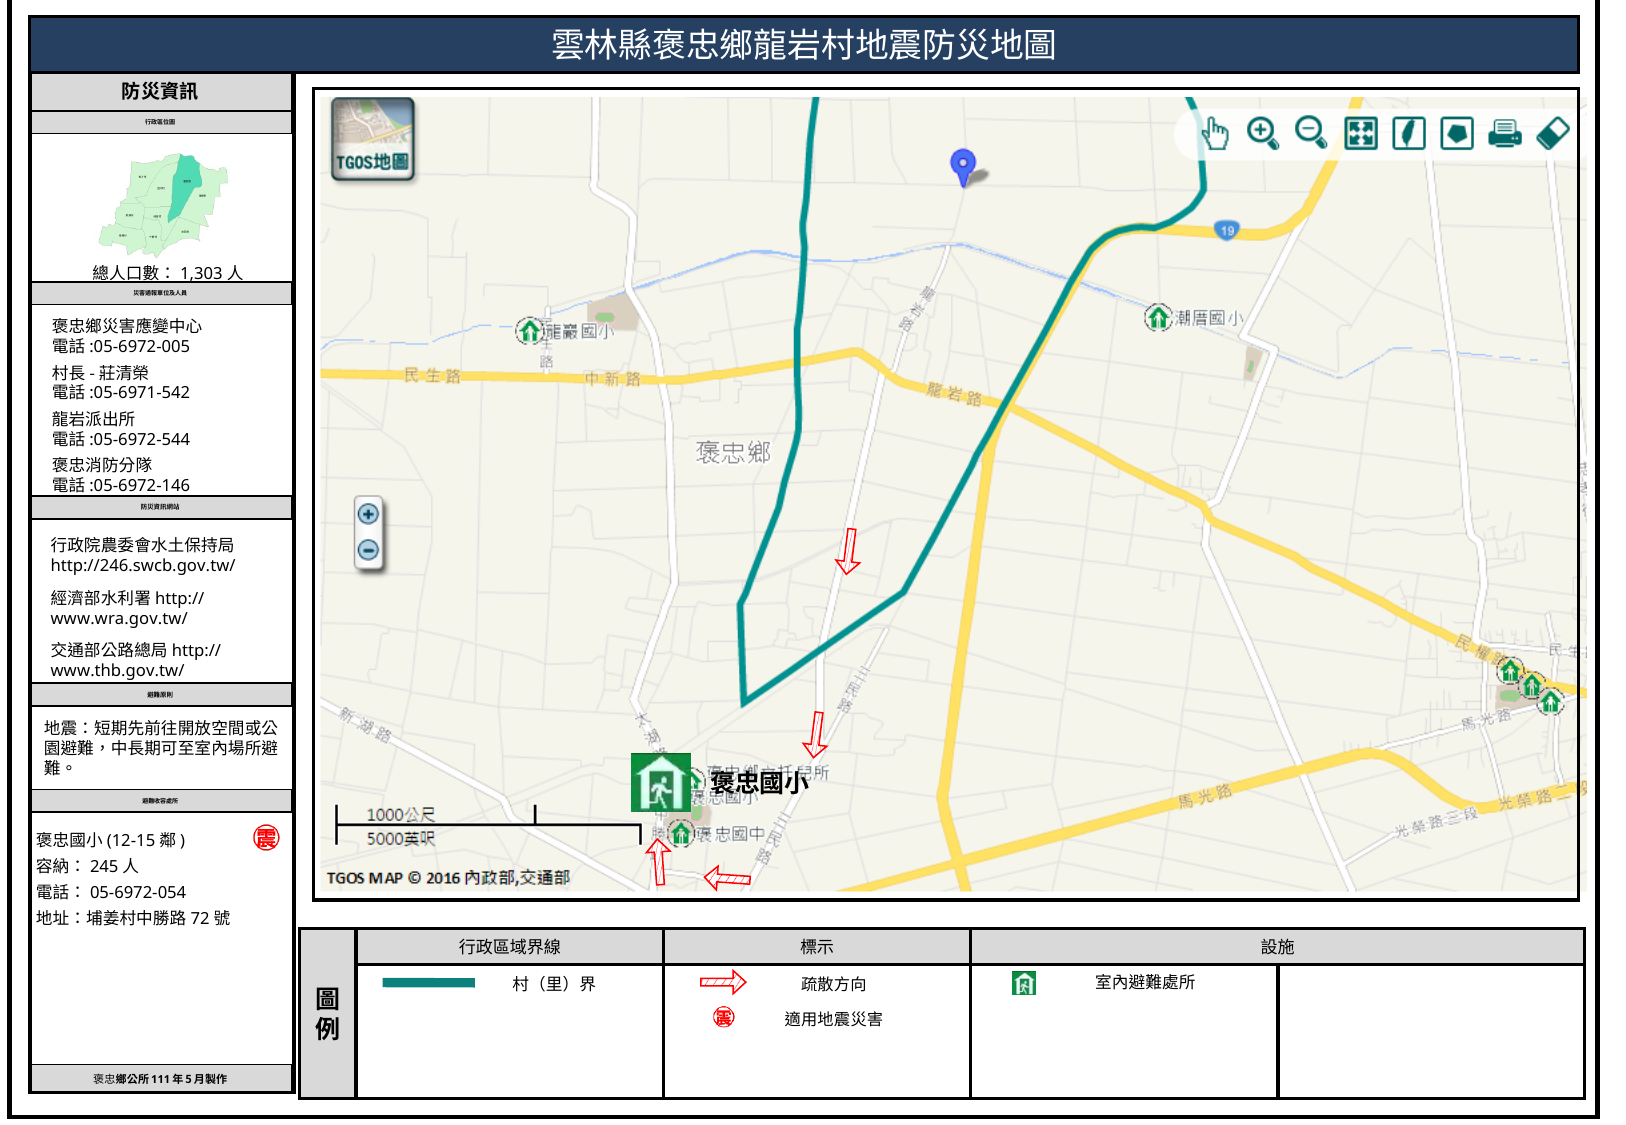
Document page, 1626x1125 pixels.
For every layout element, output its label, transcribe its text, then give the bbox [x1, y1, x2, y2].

text_box 適用地震災害 [694, 1000, 974, 1037]
text_box 褒忠國小 [695, 760, 850, 806]
text_box 褒忠國小(12-15鄰) 容納：245人 電話：05-6972-054 地址：埔姜村中勝路72號 [21, 821, 285, 936]
text_box 地震：短期先前往開放空間或公園避難，中長期可至室內場所避難。 [29, 710, 297, 786]
text_box 防災資訊 [32, 74, 292, 110]
text_box 疏散方向 [695, 966, 974, 1000]
text_box 避難原則 [32, 683, 292, 707]
text_box 褒忠鄉公所111年5月製作 [32, 1064, 292, 1091]
text_box 村（里）界 [414, 966, 695, 1002]
text_box 總人口數：1,303人 [68, 255, 268, 291]
picture [315, 97, 1577, 892]
picture [711, 1005, 735, 1029]
text_box 防災資訊網站 [32, 495, 292, 519]
text_box [646, 839, 671, 885]
text_box 災害通報單位及人員 [32, 281, 292, 305]
picture [68, 148, 258, 264]
text_box 行政院農委會水土保持局http://246.swcb.gov.tw/ 經濟部水利署http://www.wra.gov.tw/ 交通部公路總局http://www.thb.gov.tw/ [35, 527, 303, 688]
text_box [700, 970, 746, 994]
text_box [803, 711, 827, 758]
text_box 行政區域界線 [356, 930, 664, 965]
text_box 避難收容處所 [32, 789, 292, 813]
text_box [836, 528, 860, 575]
text_box 室內避難處所 [994, 964, 1297, 1001]
text_box 行政區位圖 [32, 110, 292, 134]
text_box 雲林縣褒忠鄉龍岩村地震防災地圖 [29, 16, 1579, 73]
picture [251, 822, 281, 852]
text_box 標示 [664, 930, 970, 965]
text_box 設施 [970, 930, 1583, 963]
text_box 圖例 [301, 930, 356, 1097]
text_box 褒忠鄉災害應變中心 電話:05-6972-005 村長-莊清榮 電話:05-6971-542 龍岩派出所 電話:05-6972-544 褒忠消防分隊 電話:05-6972-146 [37, 308, 301, 503]
text_box [704, 866, 751, 890]
picture [1580, 97, 1587, 892]
